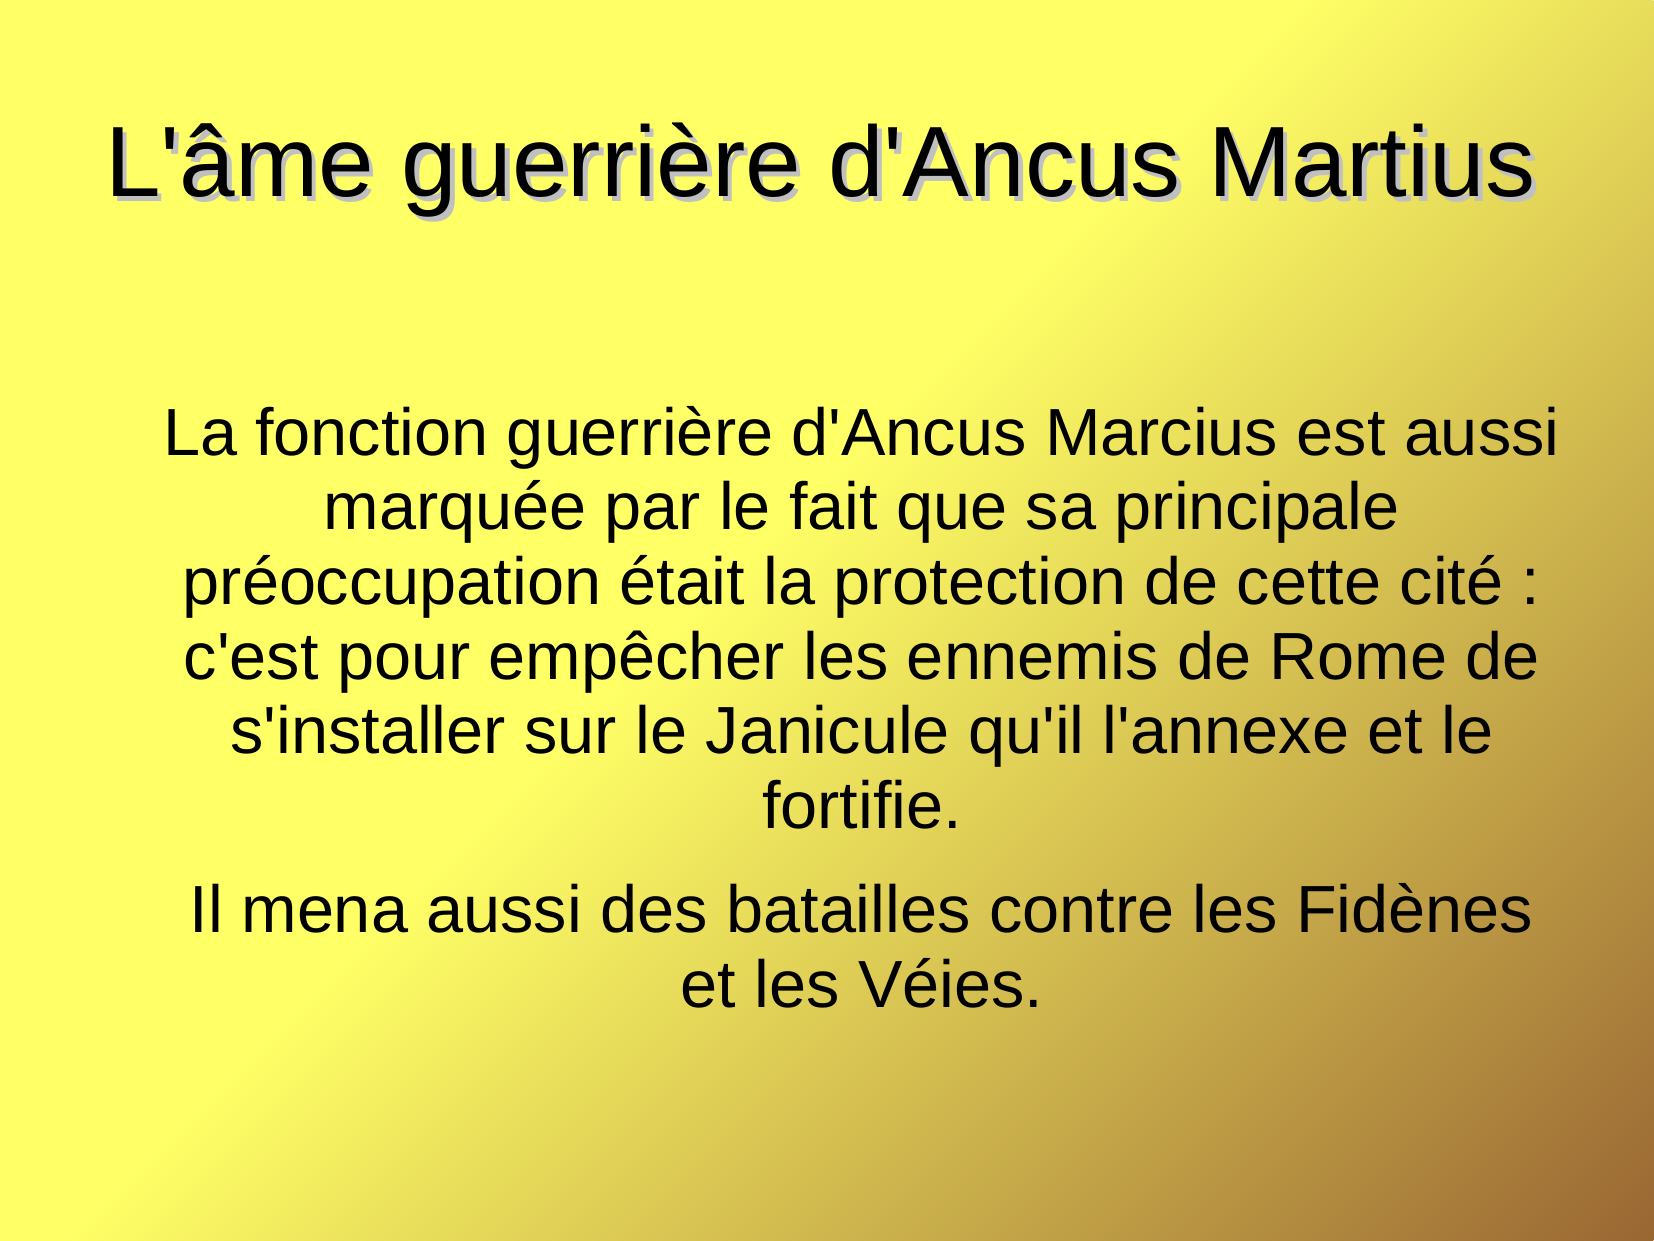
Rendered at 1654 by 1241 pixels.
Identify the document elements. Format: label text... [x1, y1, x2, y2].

title L'âme guerrière d'Ancus Martius [76, 58, 1565, 266]
list La fonction guerrière d'Ancus Marcius est aussi marquée par le fait que sa principale préoccupation était la protection de cette cité : c'est pour empêcher les ennemis de Rome de s'installer sur le Janicule qu'il l'annexe et le fortifie. Il mena aussi des batailles contre les Fidènes et les Véies. [82, 290, 1571, 1231]
